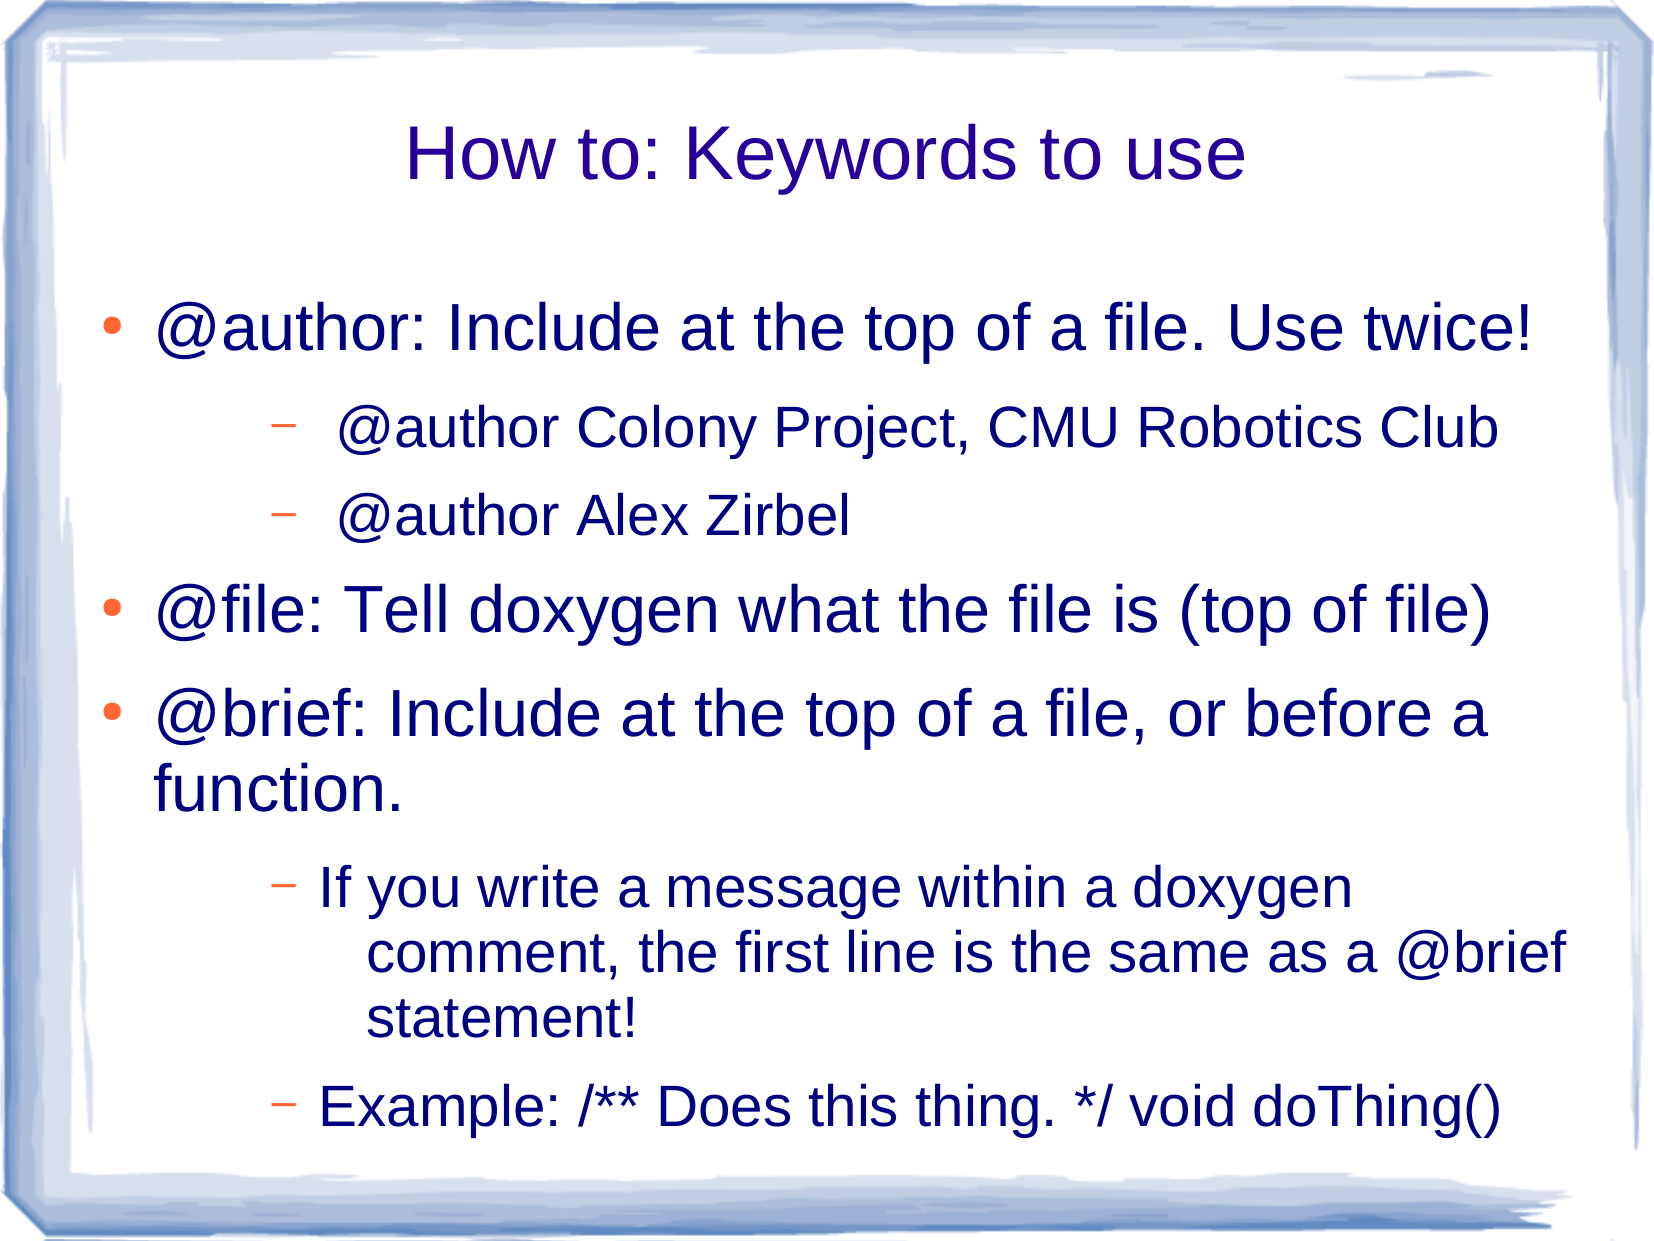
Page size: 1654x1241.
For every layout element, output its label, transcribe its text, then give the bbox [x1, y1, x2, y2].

picture [0, 0, 1654, 1241]
list @author: Include at the top of a file. Use twice! @author Colony Project, CMU Robotics Club @author Alex Zirbel @file: Tell doxygen what the file is (top of file) @brief: Include at the top of a file, or before a function. If you write a message within a doxygen comment, the first line is the same as a @brief statement! Example: /** Does this thing. */ void doThing() [82, 290, 1571, 1109]
title How to: Keywords to use [82, 49, 1571, 257]
